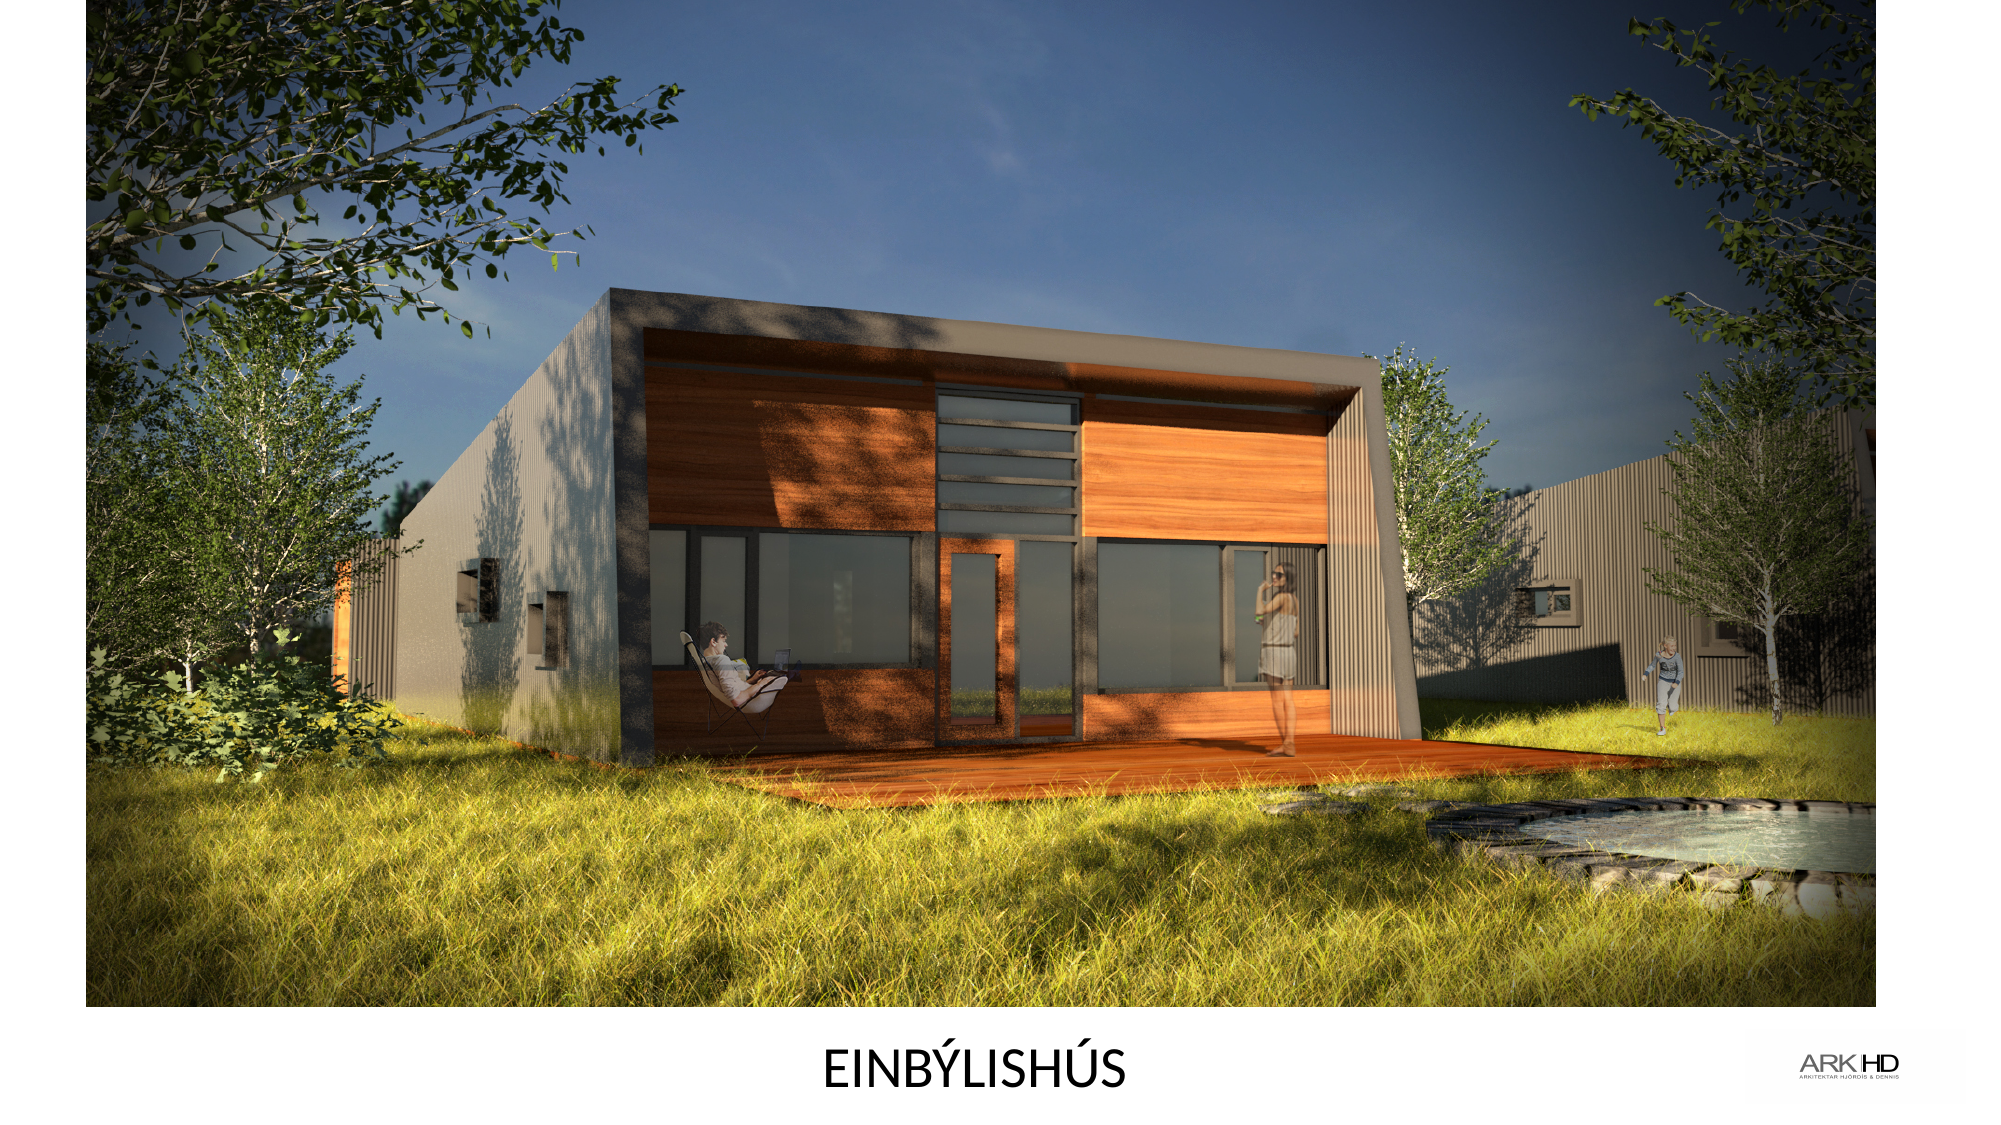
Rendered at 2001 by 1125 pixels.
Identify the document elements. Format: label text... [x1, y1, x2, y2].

picture [86, 0, 1876, 1007]
title EINBÝLISHÚS [308, 1029, 1682, 1096]
picture [1745, 1029, 1966, 1104]
